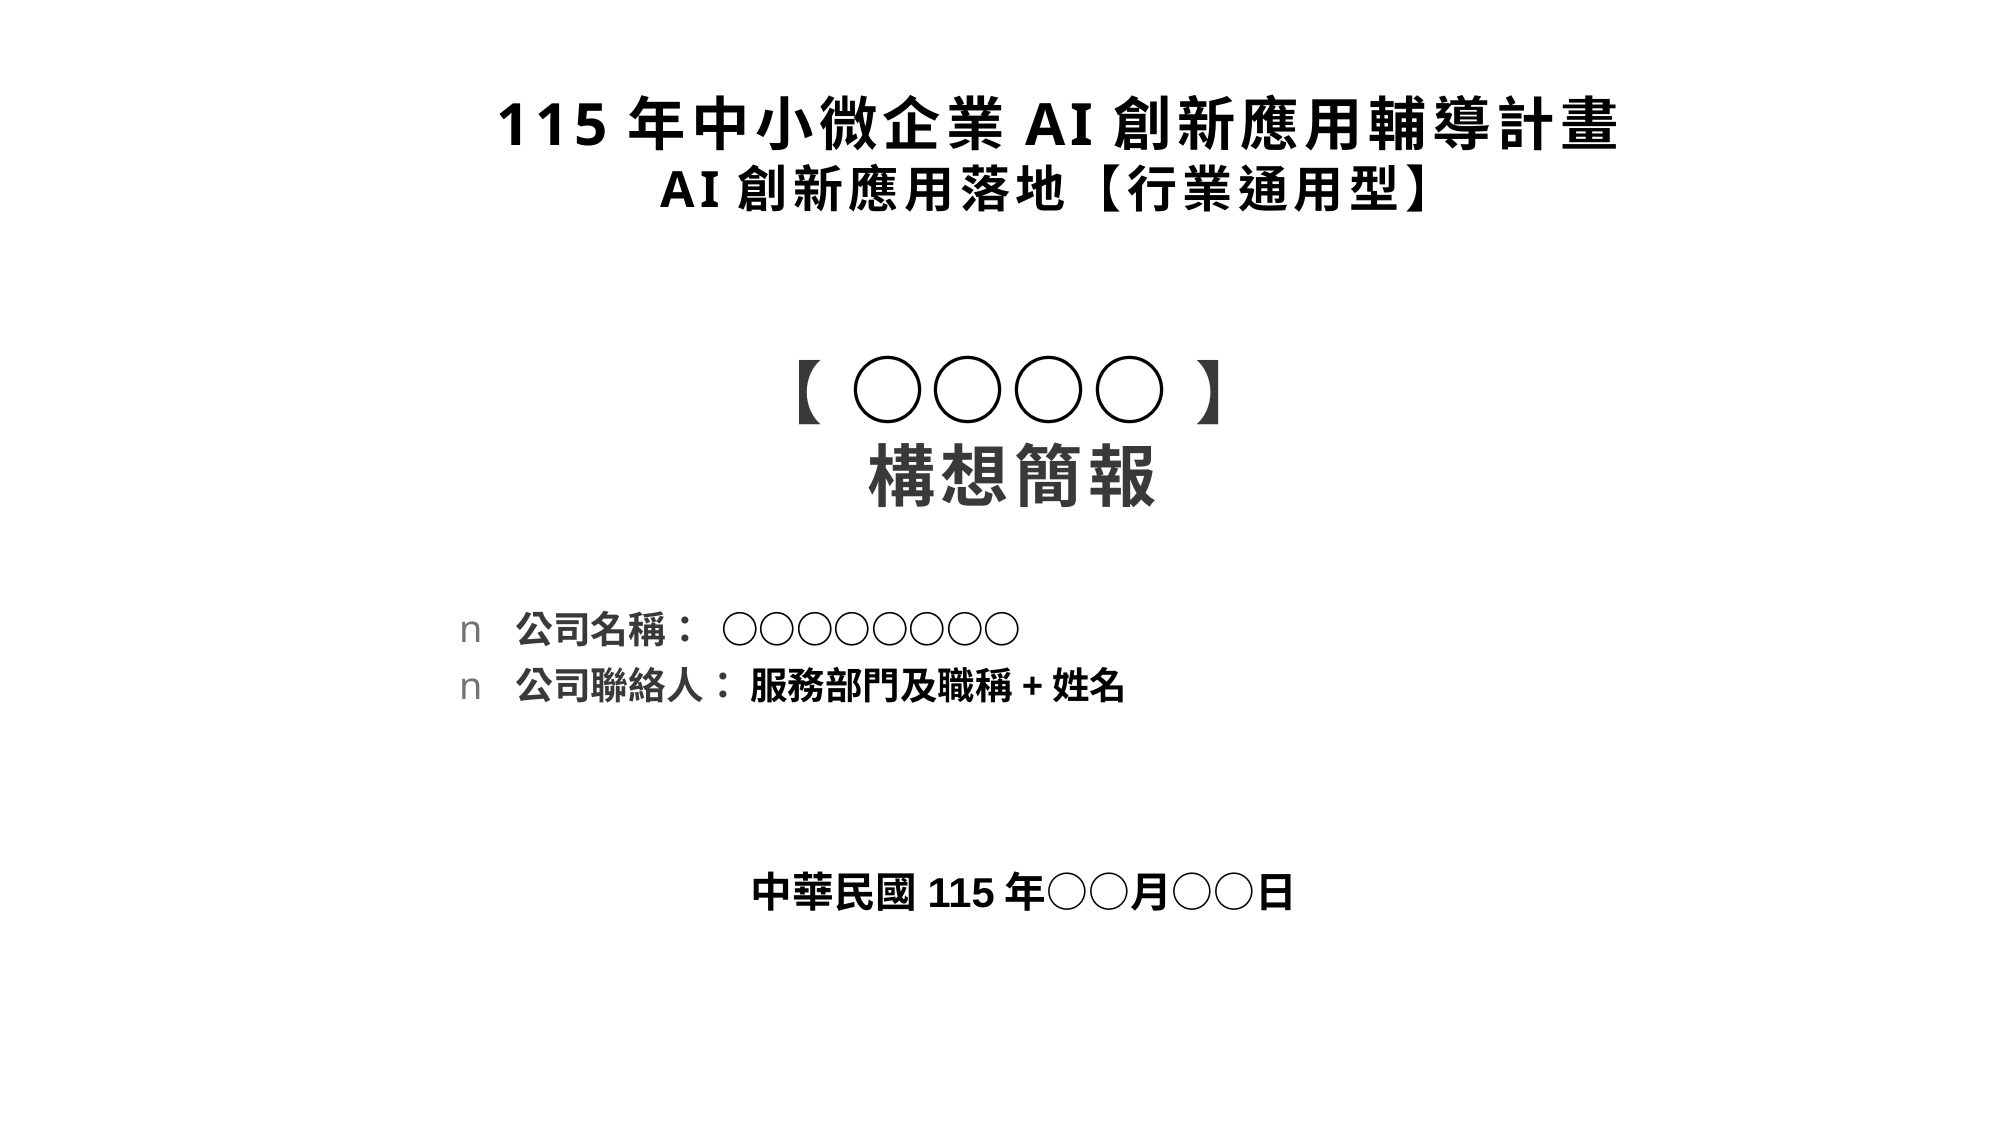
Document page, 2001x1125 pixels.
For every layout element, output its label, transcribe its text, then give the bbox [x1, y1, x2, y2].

subtitle 公司名稱： ○○○○○○○○ 公司聯絡人： 服務部門及職稱+姓名 [444, 598, 1736, 759]
text_box 中華民國115年○○月○○日 [736, 858, 1312, 923]
title 【 ○○○○ 】 構想簡報 [139, 331, 1885, 527]
text_box 115年中小微企業AI創新應用輔導計畫 AI創新應用落地【行業通用型】 [200, 79, 1916, 227]
